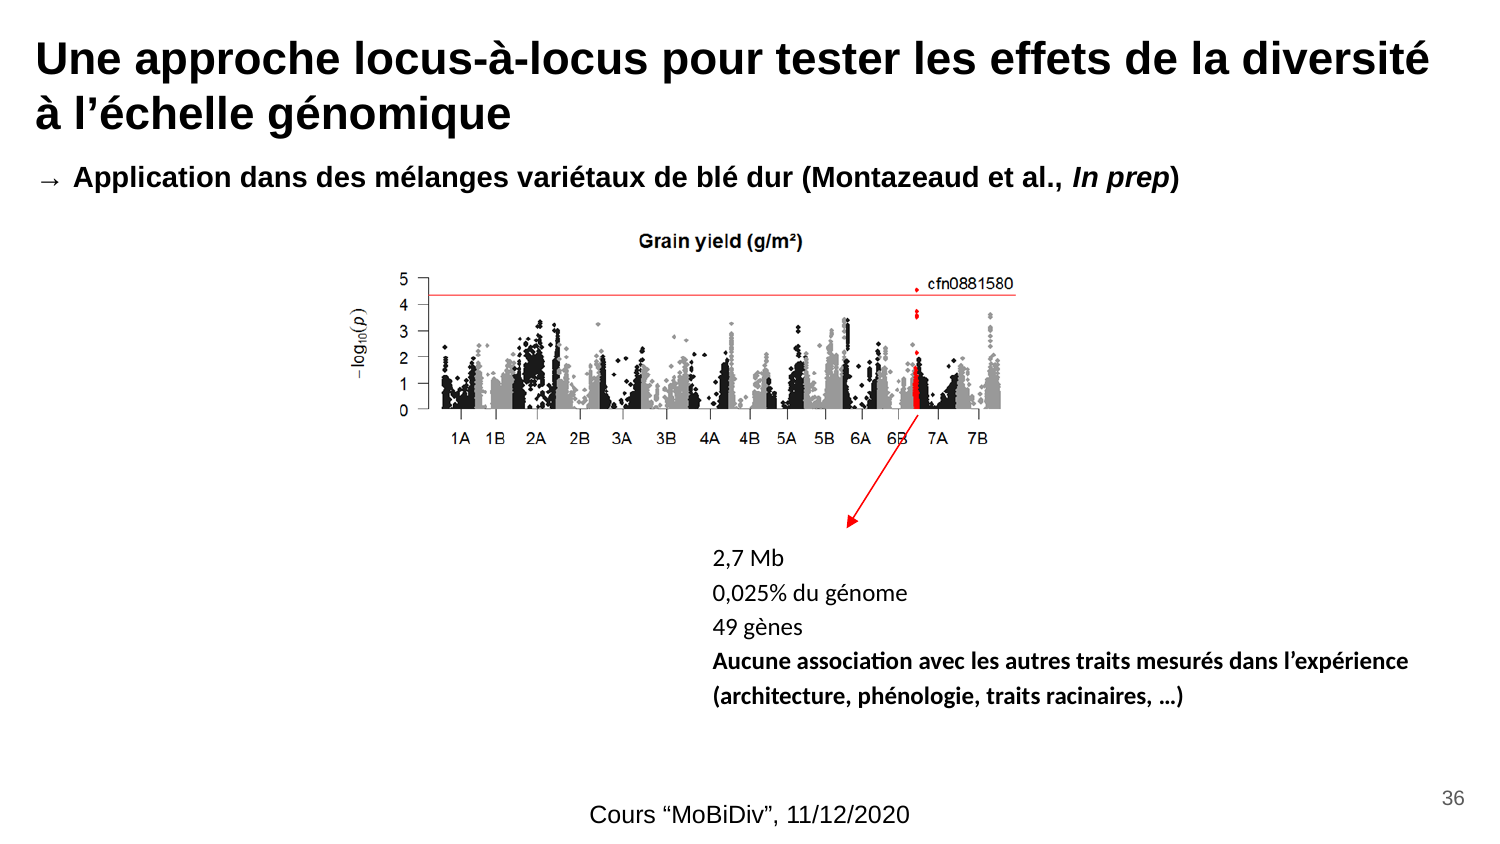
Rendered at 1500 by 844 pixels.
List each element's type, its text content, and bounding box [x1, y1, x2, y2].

text_box 2,7 Mb 0,025% du génome 49 gènes Aucune association avec les autres traits mesurés dans l’expérience (architecture, phénologie, traits racinaires, …) [697, 522, 1430, 726]
list → Application dans des mélanges variétaux de blé dur (Montazeaud et al., In prep) [20, 158, 1480, 202]
title Une approche locus-à-locus pour tester les effets de la diversité à l’échelle génomique [20, 13, 1480, 158]
picture [332, 201, 1053, 461]
slide_number <number> [1389, 764, 1480, 830]
